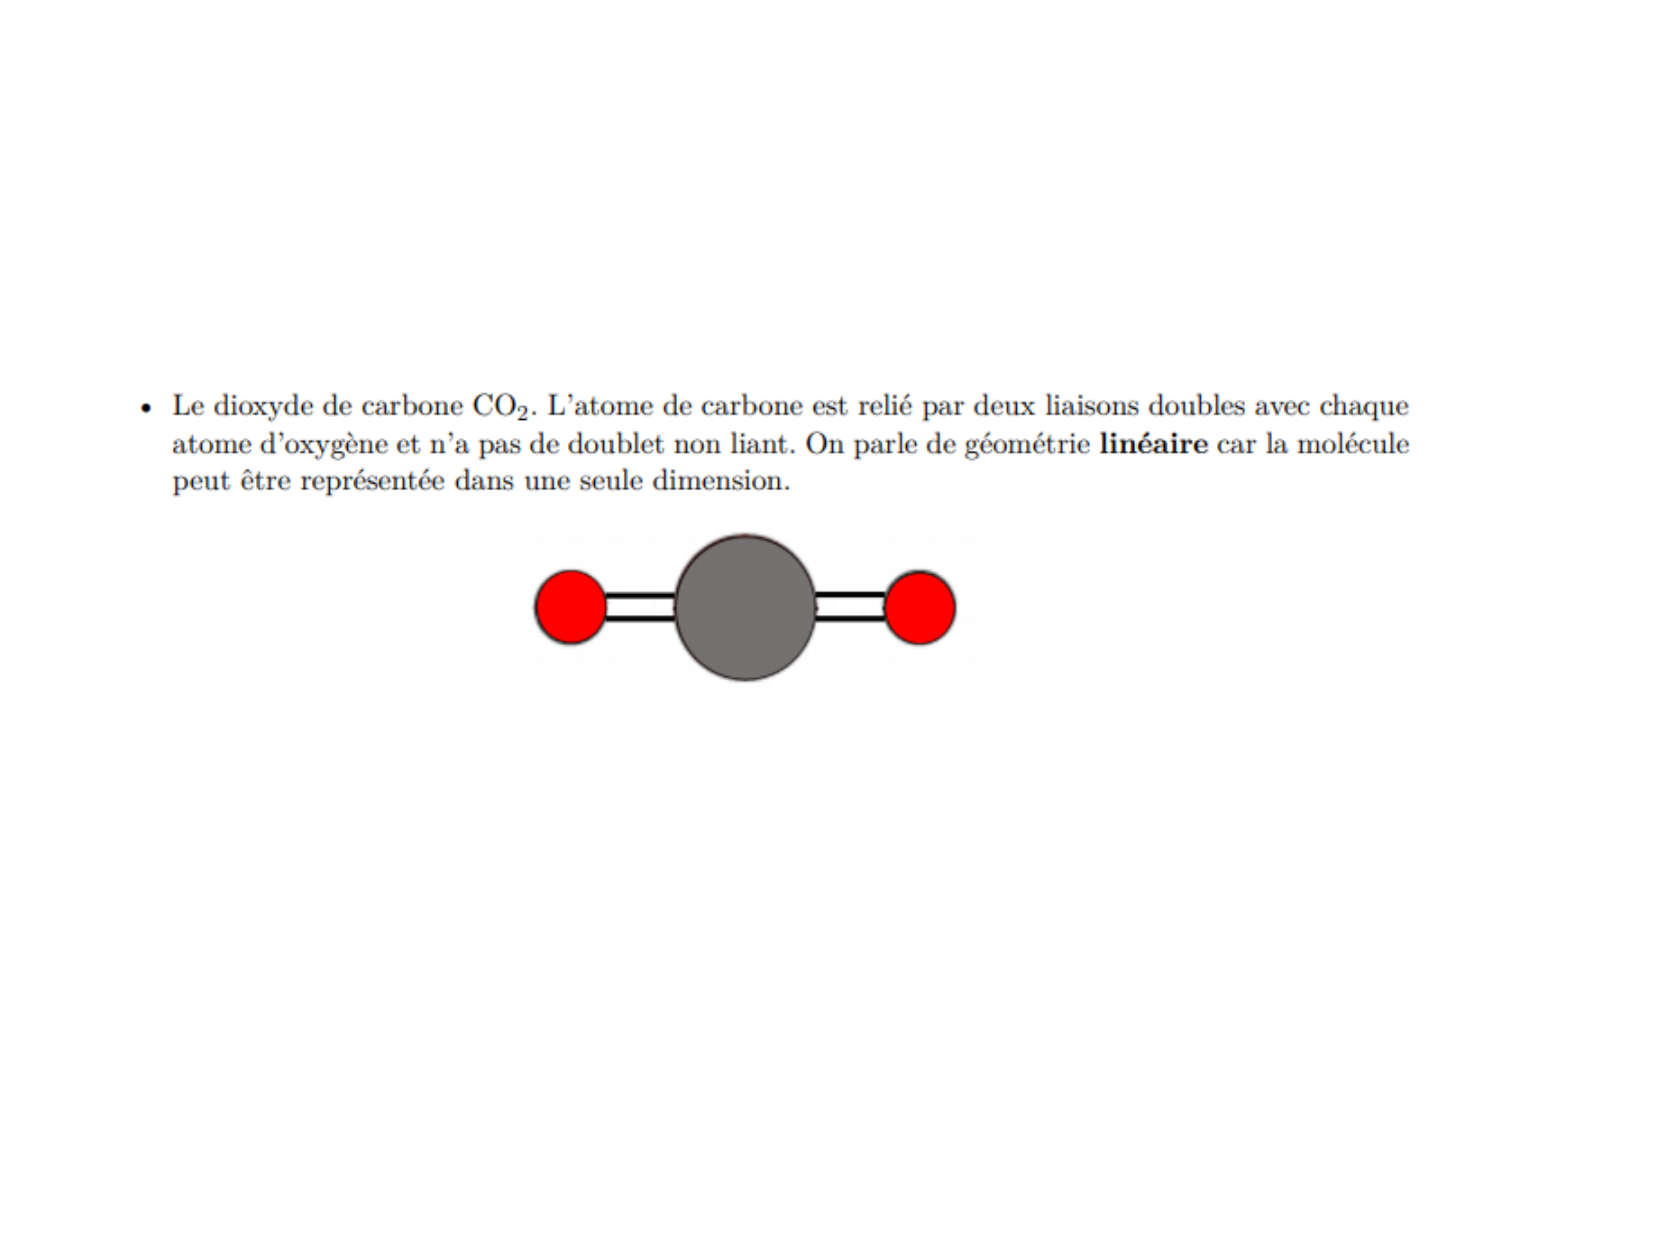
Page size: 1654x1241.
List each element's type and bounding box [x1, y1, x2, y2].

picture [118, 366, 1465, 709]
